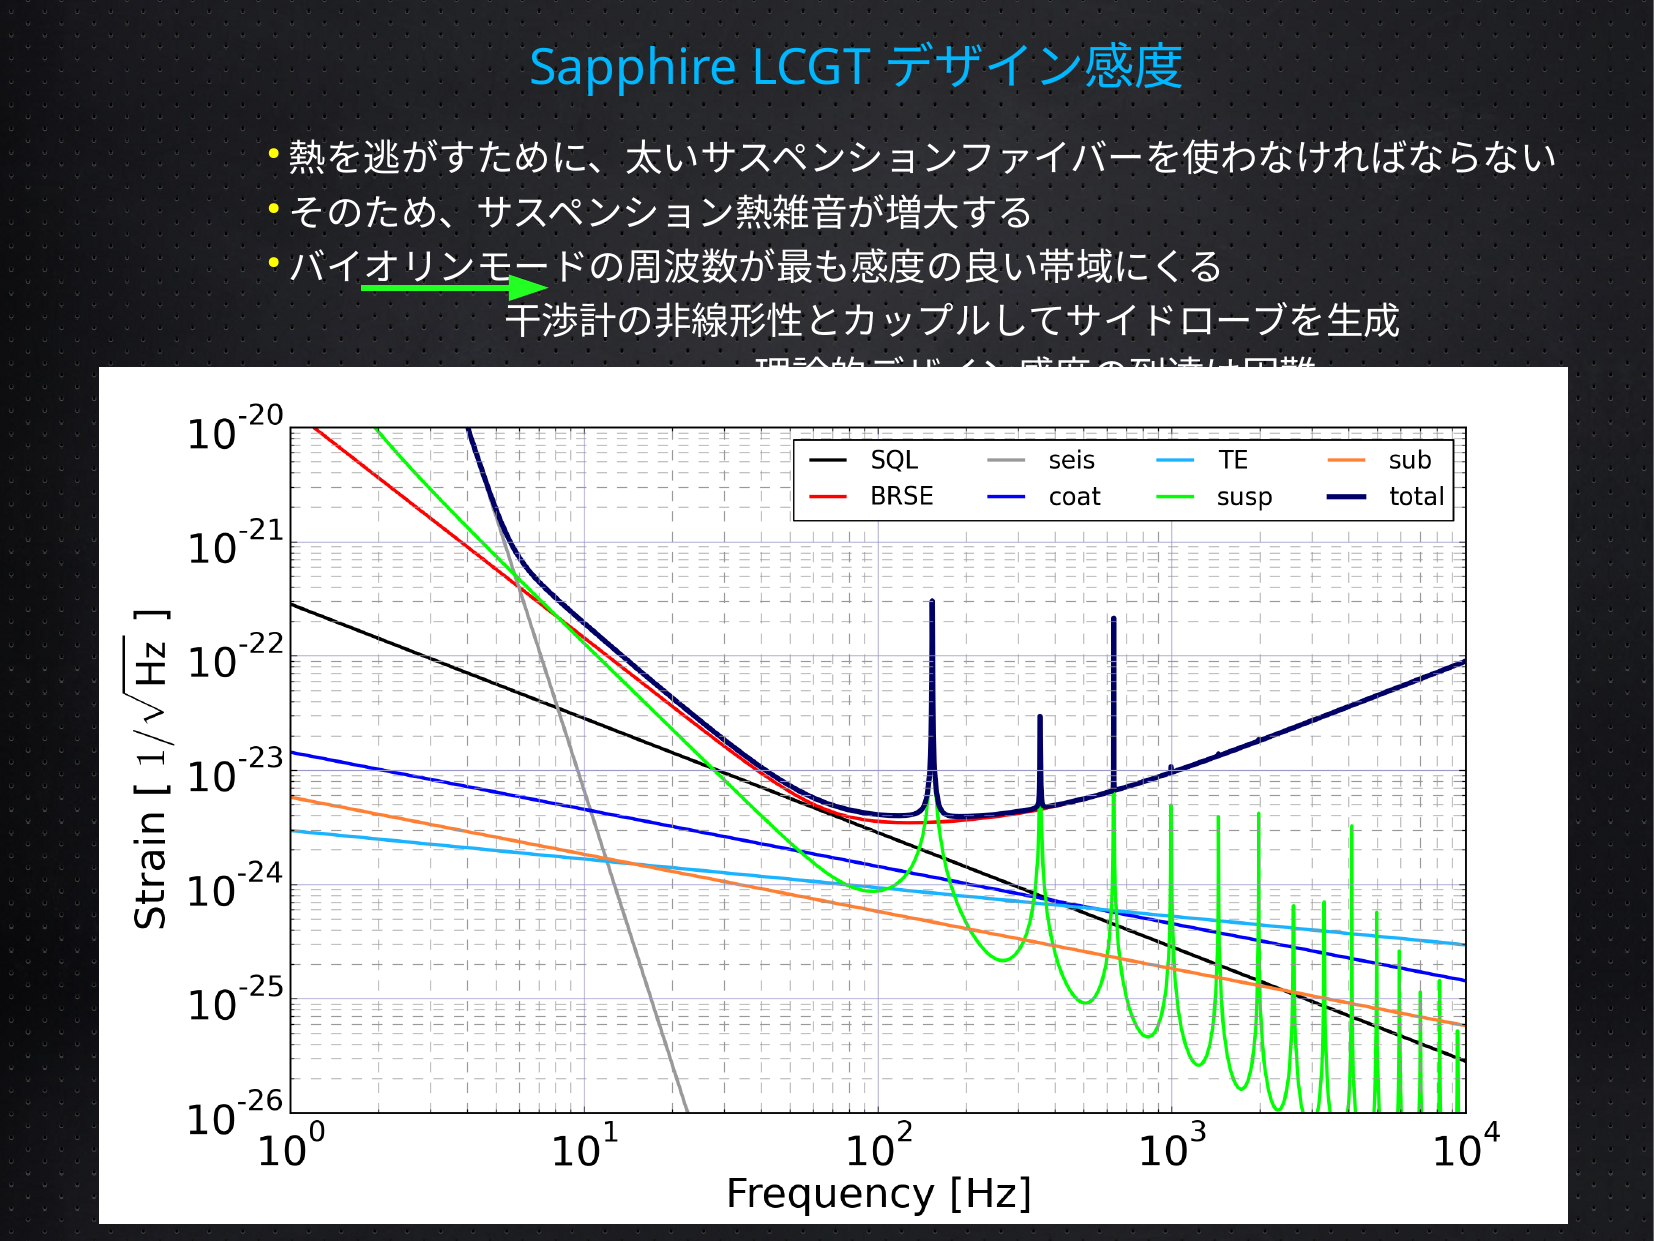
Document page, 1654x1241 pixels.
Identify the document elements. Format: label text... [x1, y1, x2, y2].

text_box Sapphire LCGT デザイン感度 [514, 18, 1163, 84]
picture [0, 0, 1654, 1241]
text_box 熱を逃がすために、太いサスペンションファイバーを使わなければならない そのため、サスペンション熱雑音が増大する バイオリンモードの周波数が最も感度の良い帯域にくる 干渉計の非線形性とカップルしてサイドローブを生成 理論的デザイン感度の到達は困難 特にインスパイラルレンジには致命的ダメージの可能性も [252, 120, 1506, 361]
